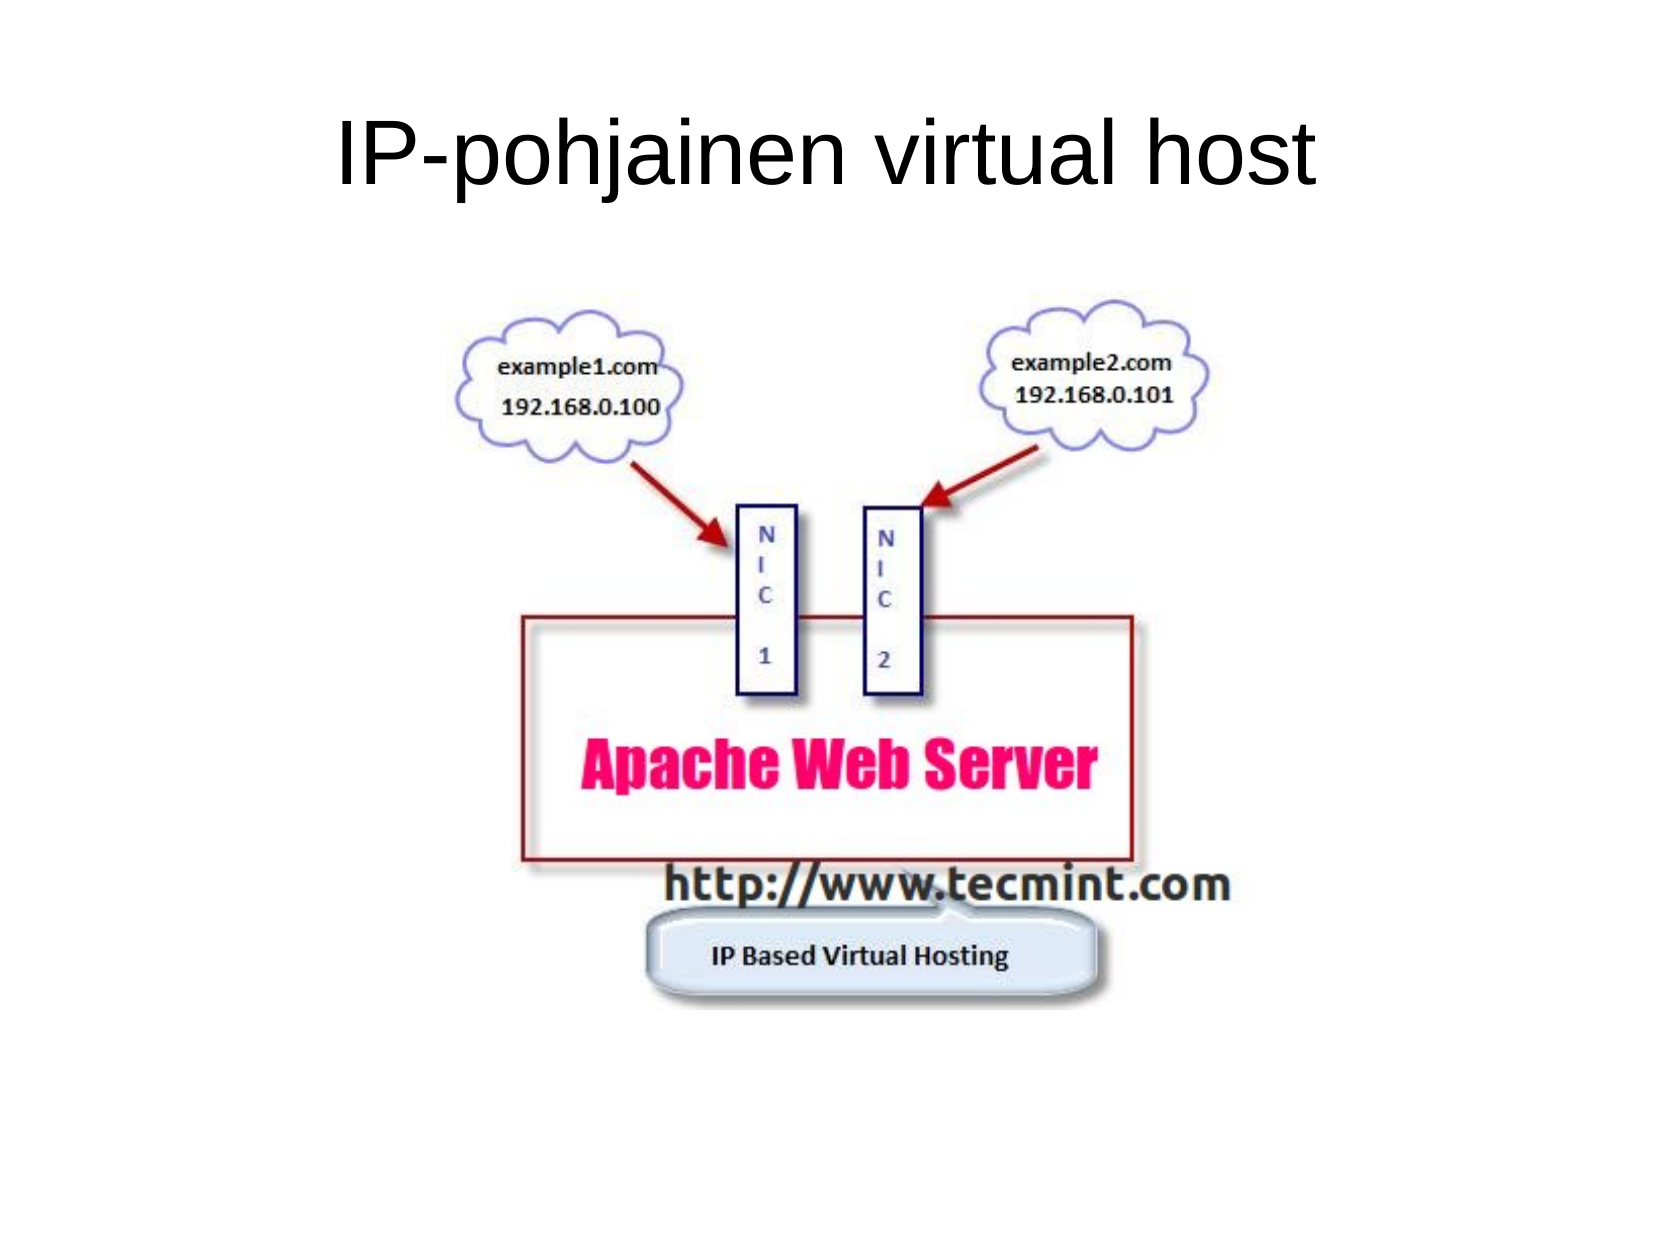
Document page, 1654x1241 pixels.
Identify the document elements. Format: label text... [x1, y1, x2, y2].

title IP-pohjainen virtual host [82, 49, 1571, 257]
picture [382, 290, 1272, 1010]
